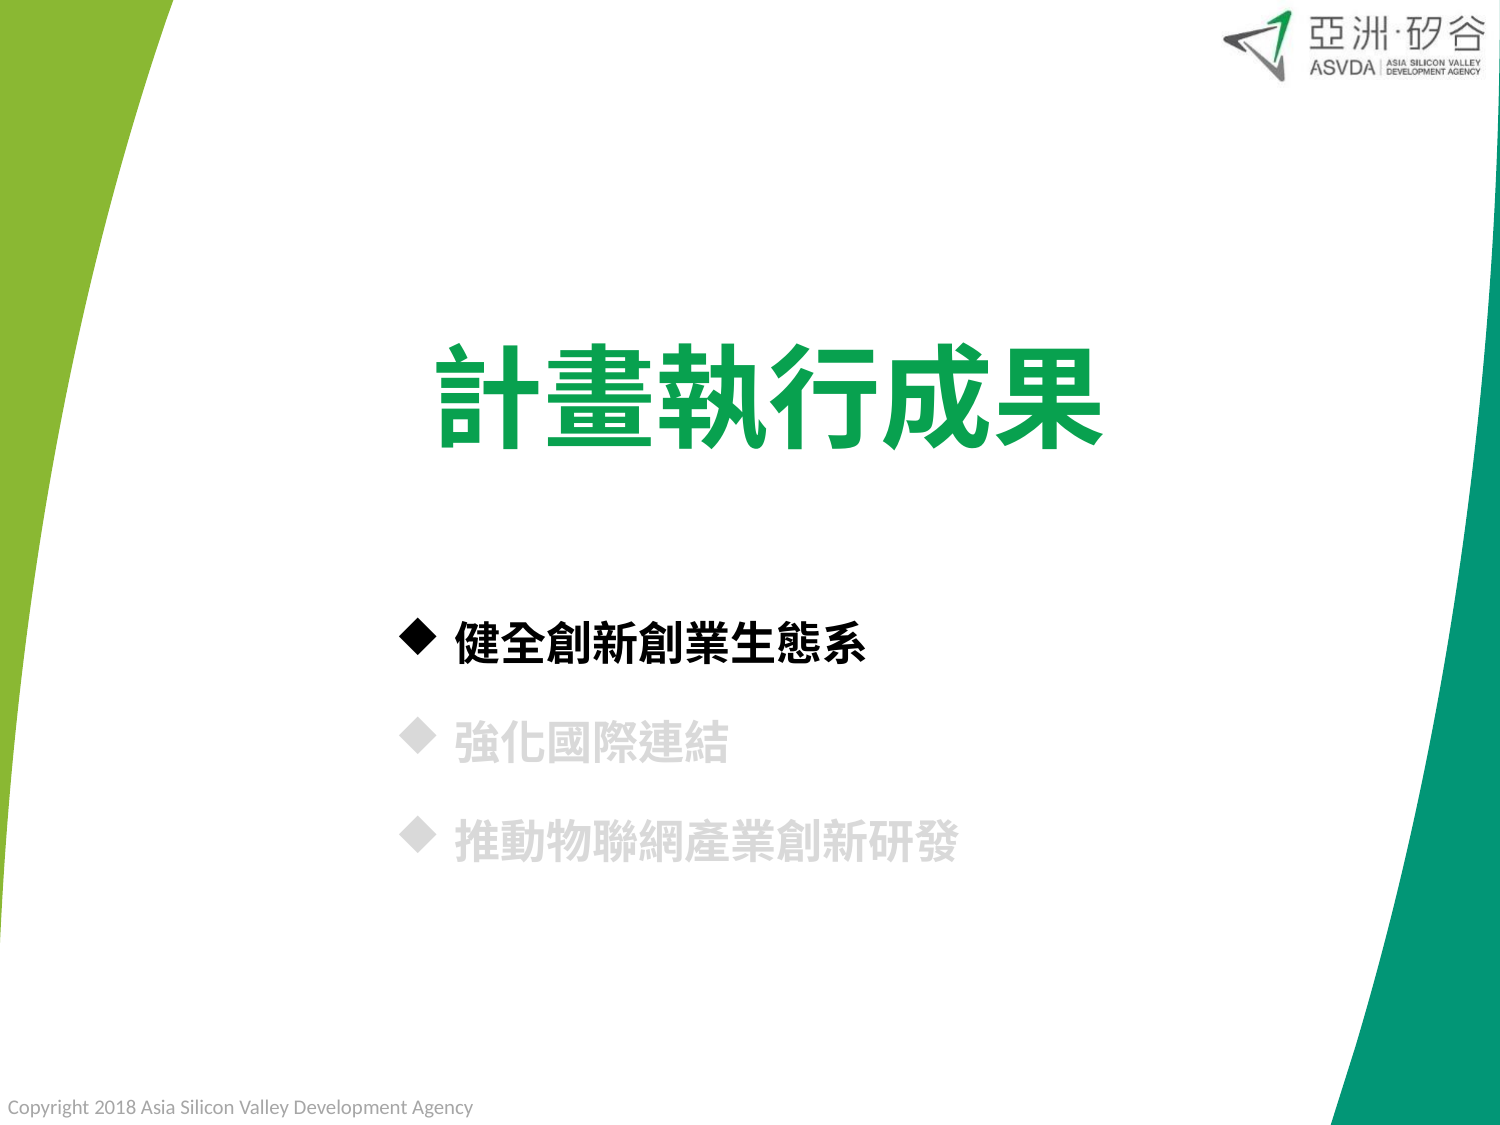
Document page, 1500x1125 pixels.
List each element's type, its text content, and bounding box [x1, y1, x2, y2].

text_box [0, 0, 174, 943]
list 健全創新創業生態系 強化國際連結 推動物聯網產業創新研發 [261, 513, 1269, 879]
slide_number <編號> [1162, 1065, 1349, 1125]
text_box 計畫執行成果 [208, 311, 1269, 513]
picture [1213, 0, 1499, 98]
